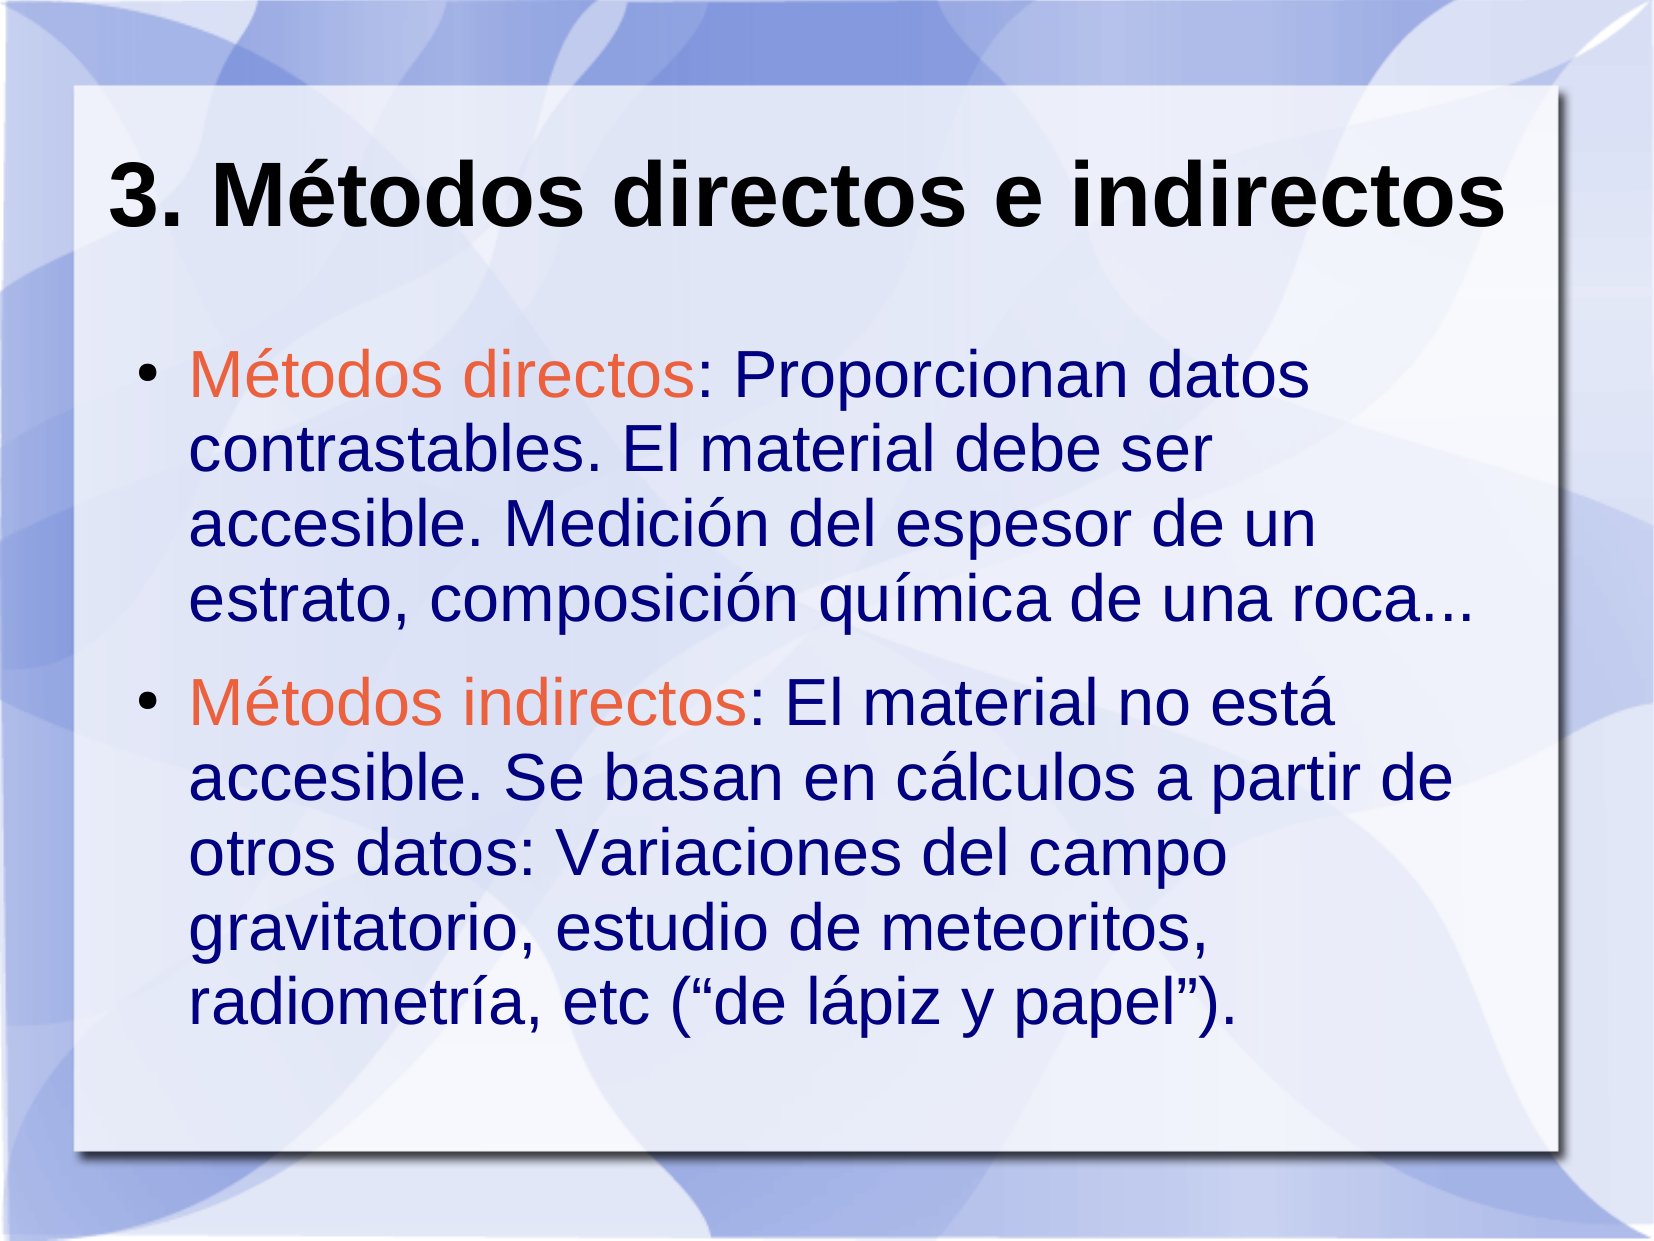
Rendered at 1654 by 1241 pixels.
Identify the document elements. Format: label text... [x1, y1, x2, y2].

title 3. Métodos directos e indirectos [82, 90, 1536, 298]
picture [0, 0, 1654, 1241]
list Métodos directos: Proporcionan datos contrastables. El material debe ser accesible. Medición del espesor de un estrato, composición química de una roca... Métodos indirectos: El material no está accesible. Se basan en cálculos a partir de otros datos: Variaciones del campo gravitatorio, estudio de meteoritos, radiometría, etc (“de lápiz y papel”). [118, 336, 1506, 1144]
